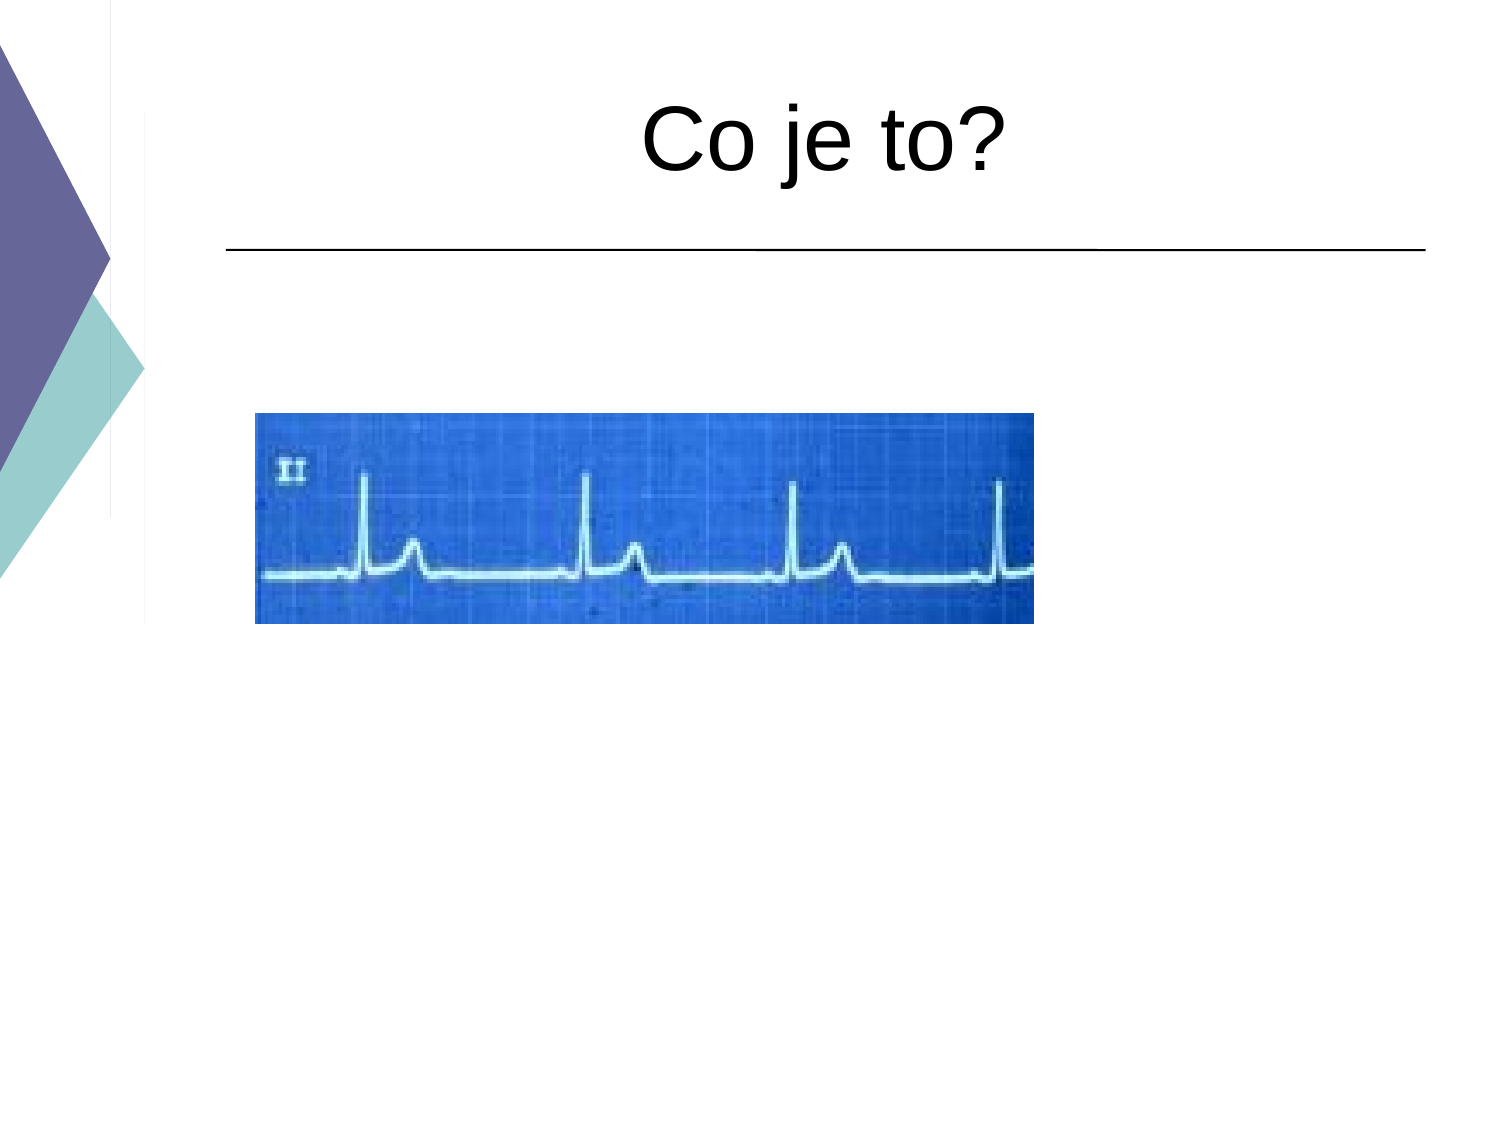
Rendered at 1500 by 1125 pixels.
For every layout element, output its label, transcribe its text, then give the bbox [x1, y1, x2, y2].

picture [255, 413, 1034, 624]
title Co je to? [224, 41, 1425, 237]
